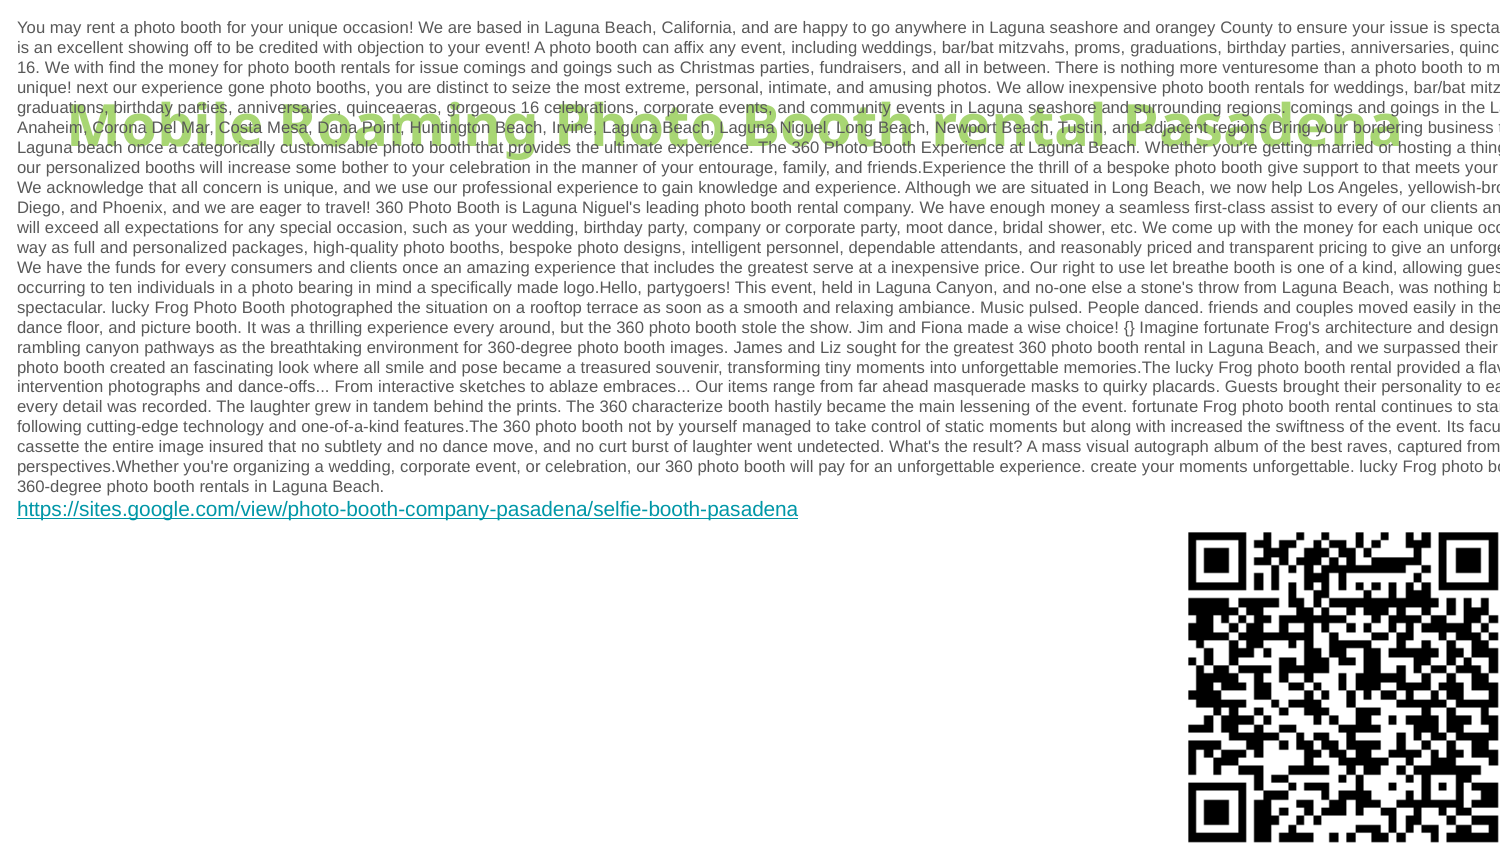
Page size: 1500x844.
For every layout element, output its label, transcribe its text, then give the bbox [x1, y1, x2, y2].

picture [1187, 531, 1500, 844]
text_box You may rent a photo booth for your unique occasion! We are based in Laguna Beach, California, and are happy to go anywhere in Laguna seashore and orangey County to ensure your issue is spectacular. A photo booth is an excellent showing off to be credited with objection to your event! A photo booth can affix any event, including weddings, bar/bat mitzvahs, proms, graduations, birthday parties, anniversaries, quinceaeras, and sweet 16. We with find the money for photo booth rentals for issue comings and goings such as Christmas parties, fundraisers, and all in between. There is nothing more venturesome than a photo booth to make your celebration unique! next our experience gone photo booths, you are distinct to seize the most extreme, personal, intimate, and amusing photos. We allow inexpensive photo booth rentals for weddings, bar/bat mitzvahs, proms, graduations, birthday parties, anniversaries, quinceaeras, gorgeous 16 celebrations, corporate events, and community events in Laguna seashore and surrounding regions. comings and goings in the Laguna Beach, Anaheim, Corona Del Mar, Costa Mesa, Dana Point, Huntington Beach, Irvine, Laguna Beach, Laguna Niguel, Long Beach, Newport Beach, Tustin, and adjacent regions Bring your bordering business to excitement in Laguna beach once a categorically customisable photo booth that provides the ultimate experience. The 360 Photo Booth Experience at Laguna Beach. Whether you're getting married or hosting a thing matter or party, our personalized booths will increase some bother to your celebration in the manner of your entourage, family, and friends.Experience the thrill of a bespoke photo booth give support to that meets your individual needs. We acknowledge that all concern is unique, and we use our professional experience to gain knowledge and experience. Although we are situated in Long Beach, we now help Los Angeles, yellowish-brown County, San Diego, and Phoenix, and we are eager to travel! 360 Photo Booth is Laguna Niguel's leading photo booth rental company. We have enough money a seamless first-class assist to every of our clients and ensure that we will exceed all expectations for any special occasion, such as your wedding, birthday party, company or corporate party, moot dance, bridal shower, etc. We come up with the money for each unique occasion in the same way as full and personalized packages, high-quality photo booths, bespoke photo designs, intelligent personnel, dependable attendants, and reasonably priced and transparent pricing to give an unforgettable experience. We have the funds for every consumers and clients once an amazing experience that includes the greatest serve at a inexpensive price. Our right to use let breathe booth is one of a kind, allowing guests to accommodate occurring to ten individuals in a photo bearing in mind a specifically made logo.Hello, partygoers! This event, held in Laguna Canyon, and no-one else a stone's throw from Laguna Beach, was nothing brusque of spectacular. lucky Frog Photo Booth photographed the situation on a rooftop terrace as soon as a smooth and relaxing ambiance. Music pulsed. People danced. friends and couples moved easily in the middle of the bar, dance floor, and picture booth. It was a thrilling experience every around, but the 360 photo booth stole the show. Jim and Fiona made a wise choice! {} Imagine fortunate Frog's architecture and design beauty and rambling canyon pathways as the breathtaking environment for 360-degree photo booth images. James and Liz sought for the greatest 360 photo booth rental in Laguna Beach, and we surpassed their expectations. The photo booth created an fascinating look where all smile and pose became a treasured souvenir, transforming tiny moments into unforgettable memories.The lucky Frog photo booth rental provided a flavor for spontaneous intervention photographs and dance-offs... From interactive sketches to ablaze embraces... Our items range from far ahead masquerade masks to quirky placards. Guests brought their personality to each frame, and every detail was recorded. The laughter grew in tandem behind the prints. The 360 characterize booth hastily became the main lessening of the event. fortunate Frog photo booth rental continues to stand out all grow old following cutting-edge technology and one-of-a-kind features.The 360 photo booth not by yourself managed to take control of static moments but along with increased the swiftness of the event. Its faculty to spin and cassette the entire image insured that no subtlety and no dance move, and no curt burst of laughter went undetected. What's the result? A mass visual autograph album of the best raves, captured from various perspectives.Whether you're organizing a wedding, corporate event, or celebration, our 360 photo booth will pay for an unforgettable experience. create your moments unforgettable. lucky Frog photo booth rental offers 360-degree photo booth rentals in Laguna Beach. https://sites.google.com/view/photo-booth-company-pasadena/selfie-booth-pasadena [2, 2, 1500, 844]
